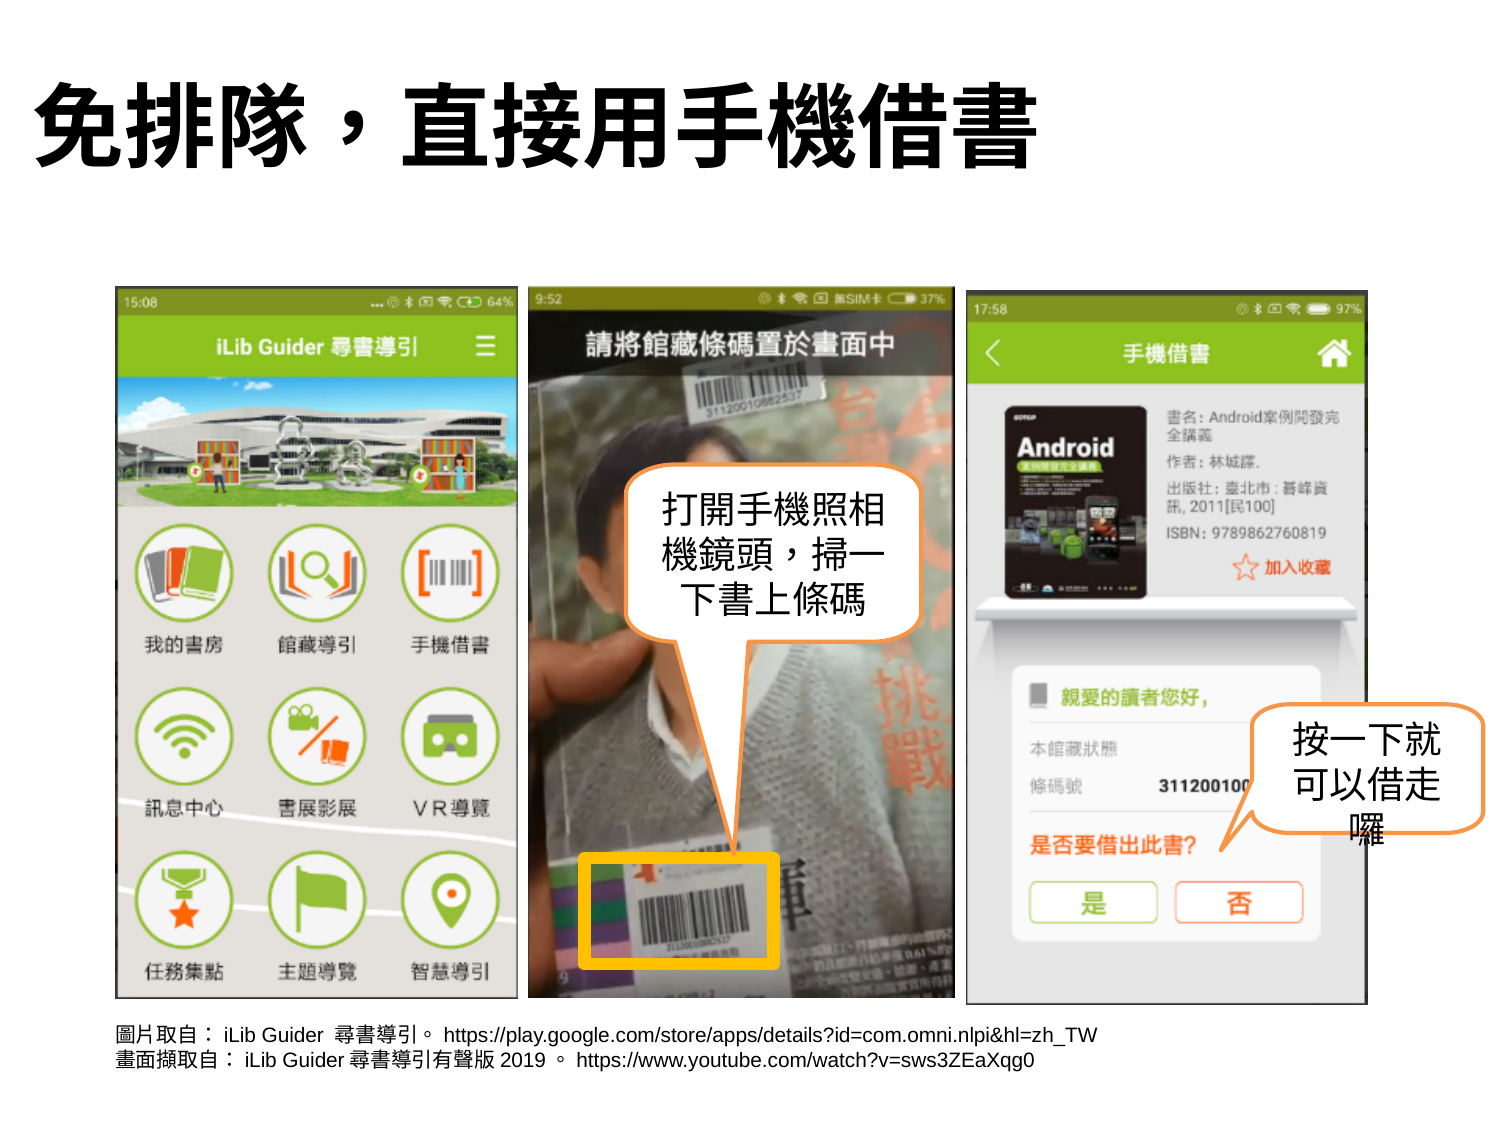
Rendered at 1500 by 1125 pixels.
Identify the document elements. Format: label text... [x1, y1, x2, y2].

picture [966, 290, 1368, 1005]
text_box 打開手機照相機鏡頭，掃一下書上條碼 [625, 464, 922, 855]
title 免排隊，直接用手機借書 [17, 29, 1368, 218]
text_box 按一下就可以借走囉 [1220, 704, 1484, 851]
text_box 圖片取自：iLib Guider 尋書導引。https://play.google.com/store/apps/details?id=com.omni.nlpi&hl=zh_TW 畫面擷取自：iLib Guider尋書導引有聲版2019。https://www.youtube.com/watch?v=sws3ZEaXqg0 [100, 1014, 1237, 1079]
picture [115, 286, 518, 999]
picture [528, 285, 955, 998]
